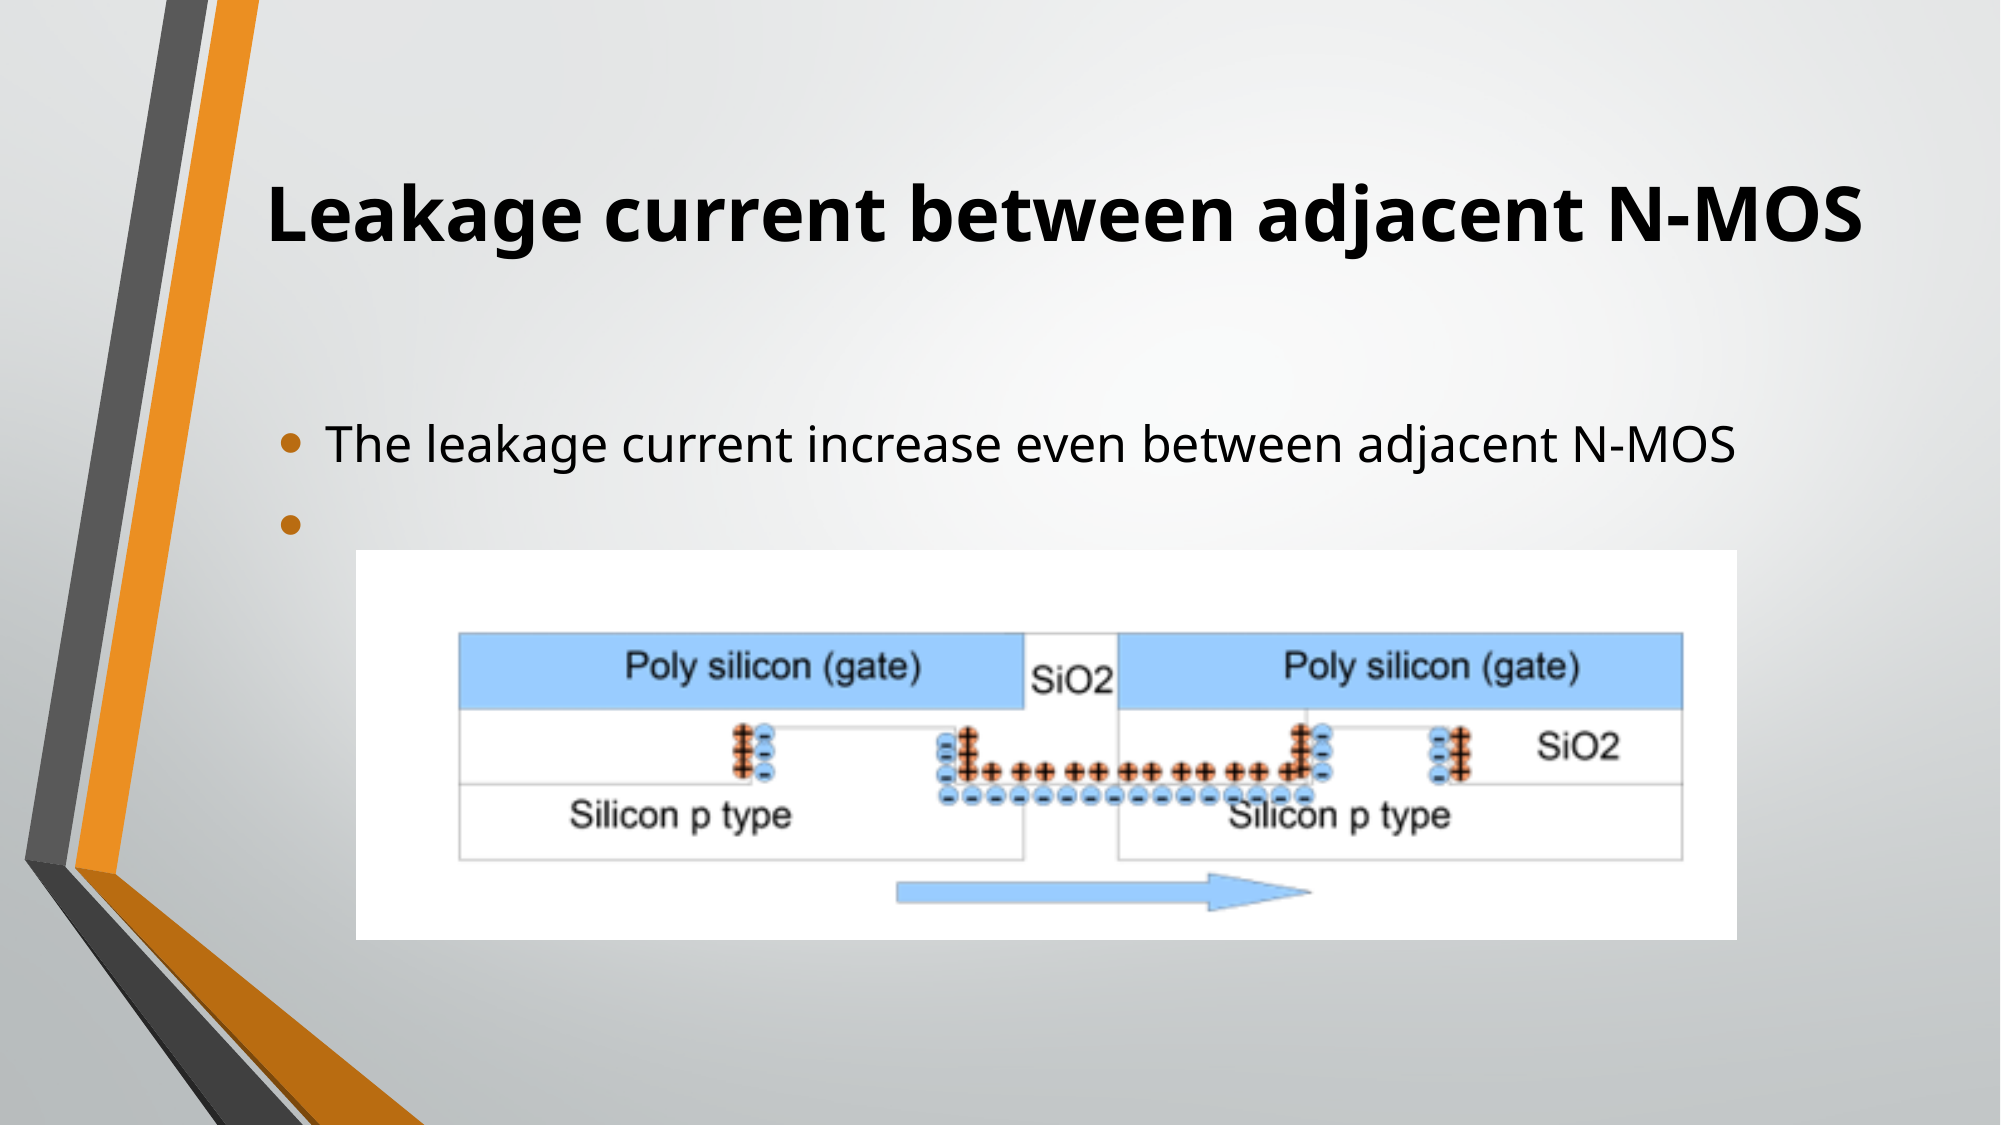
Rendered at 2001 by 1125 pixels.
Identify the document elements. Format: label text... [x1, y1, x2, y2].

picture [356, 550, 1737, 940]
title Leakage current between adjacent N-MOS [243, 112, 1887, 400]
list The leakage current increase even between adjacent N-MOS [263, 232, 1908, 745]
